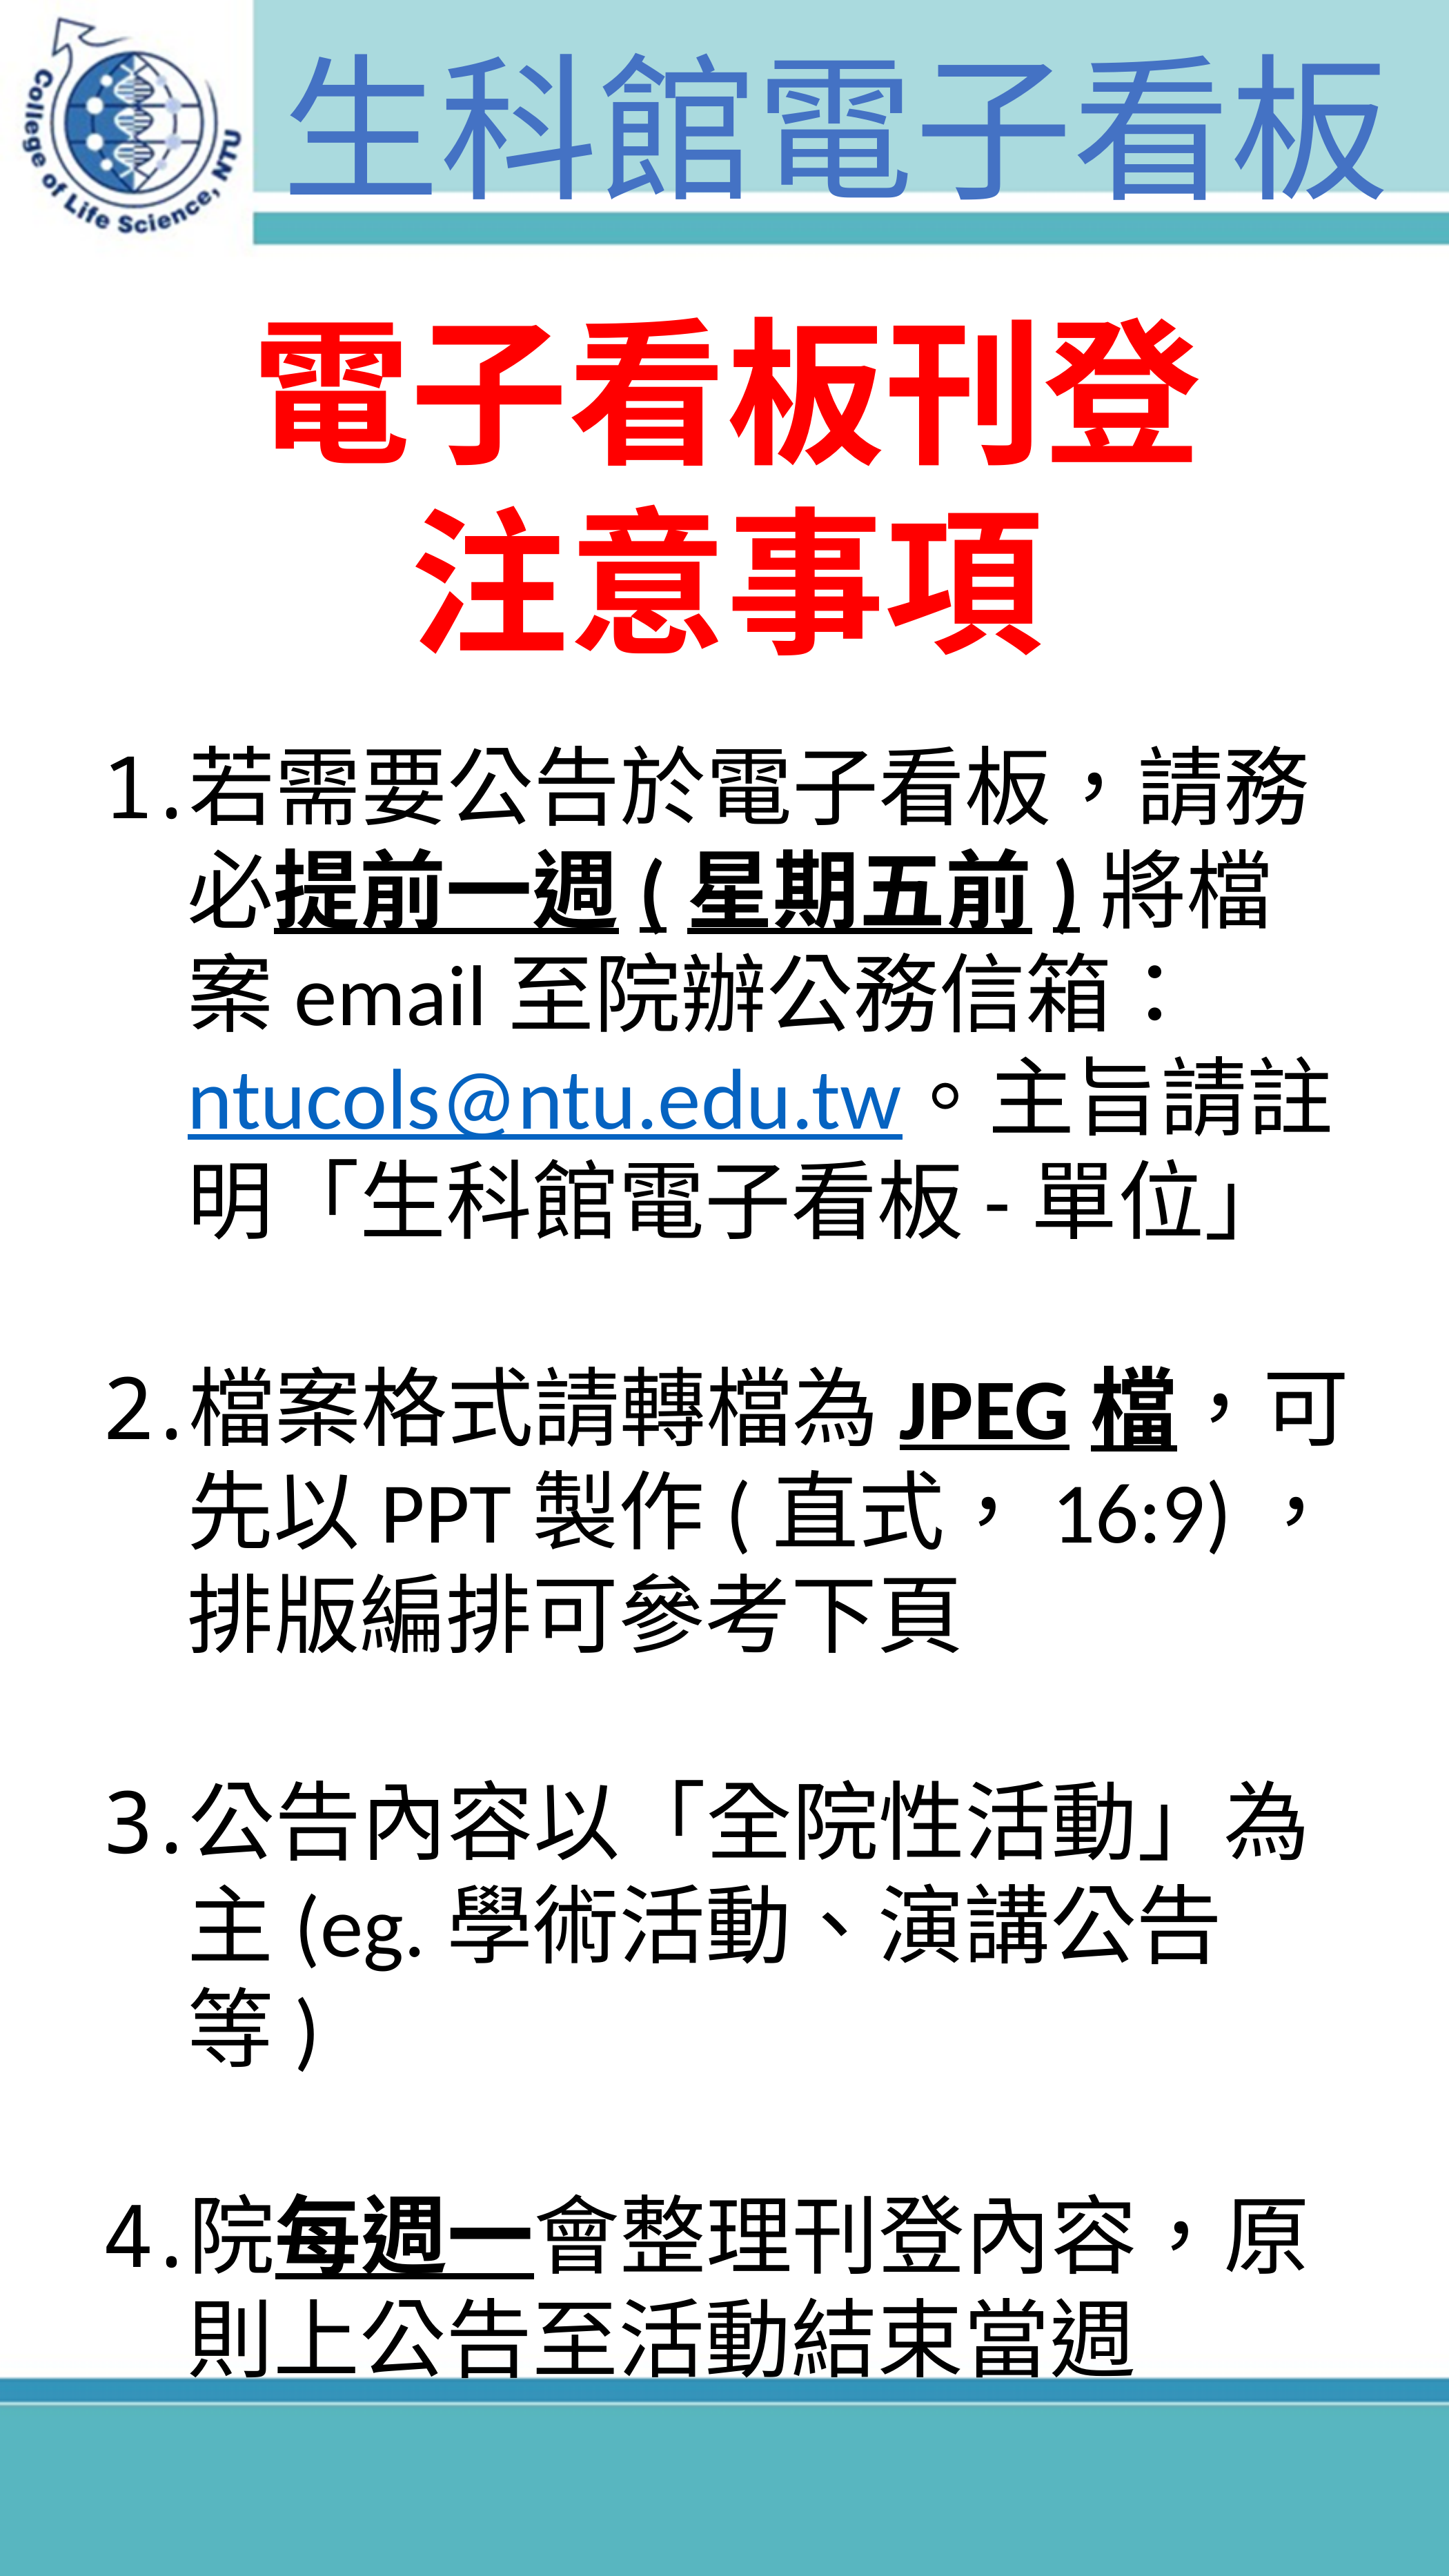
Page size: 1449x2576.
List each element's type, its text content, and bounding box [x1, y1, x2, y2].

text_box 若需要公告於電子看板，請務必提前一週(星期五前)將檔案email至院辦公務信箱：ntucols@ntu.edu.tw。主旨請註明「生科館電子看板-單位」 檔案格式請轉檔為JPEG檔，可先以PPT製作(直式，16:9)，排版編排可參考下頁 公告內容以「全院性活動」為主(eg.學術活動、演講公告等) 院每週一會整理刊登內容，原則上公告至活動結束當週 [97, 729, 1357, 2391]
picture [0, 0, 1449, 2576]
text_box 電子看板刊登 注意事項 [204, 290, 1250, 676]
text_box 生科館電子看板 [266, 26, 1405, 222]
